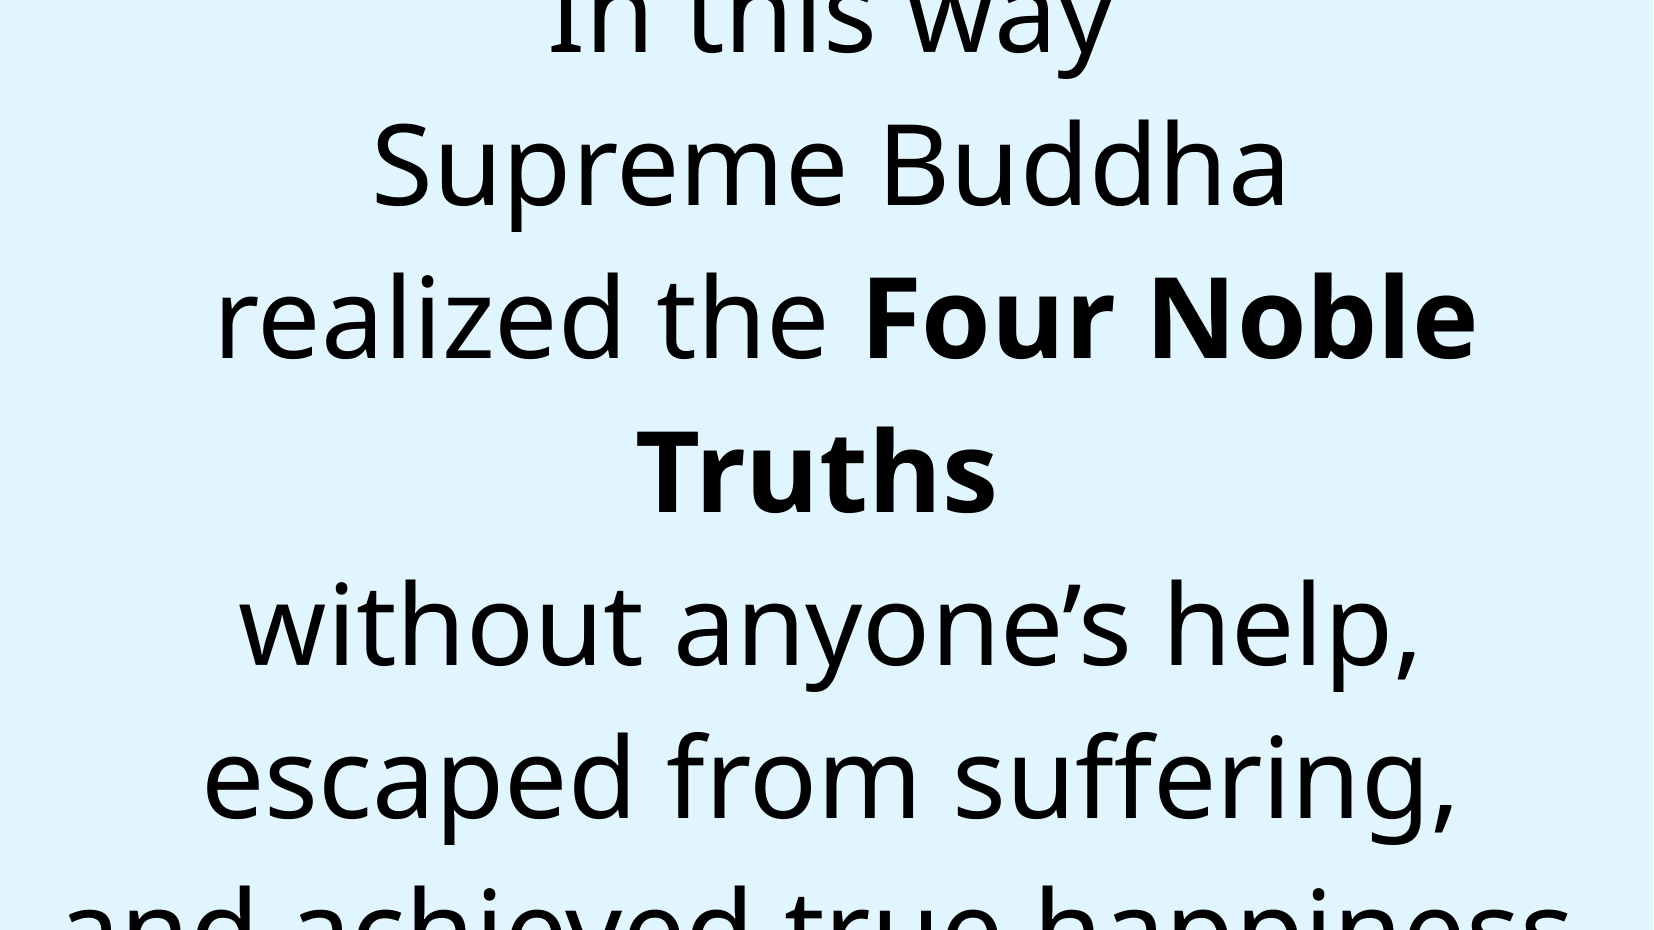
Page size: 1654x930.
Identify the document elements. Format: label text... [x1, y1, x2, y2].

subtitle In this way Supreme Buddha realized the Four Noble Truths without anyone’s help, escaped from suffering, and achieved true happiness. [45, 1, 1618, 930]
